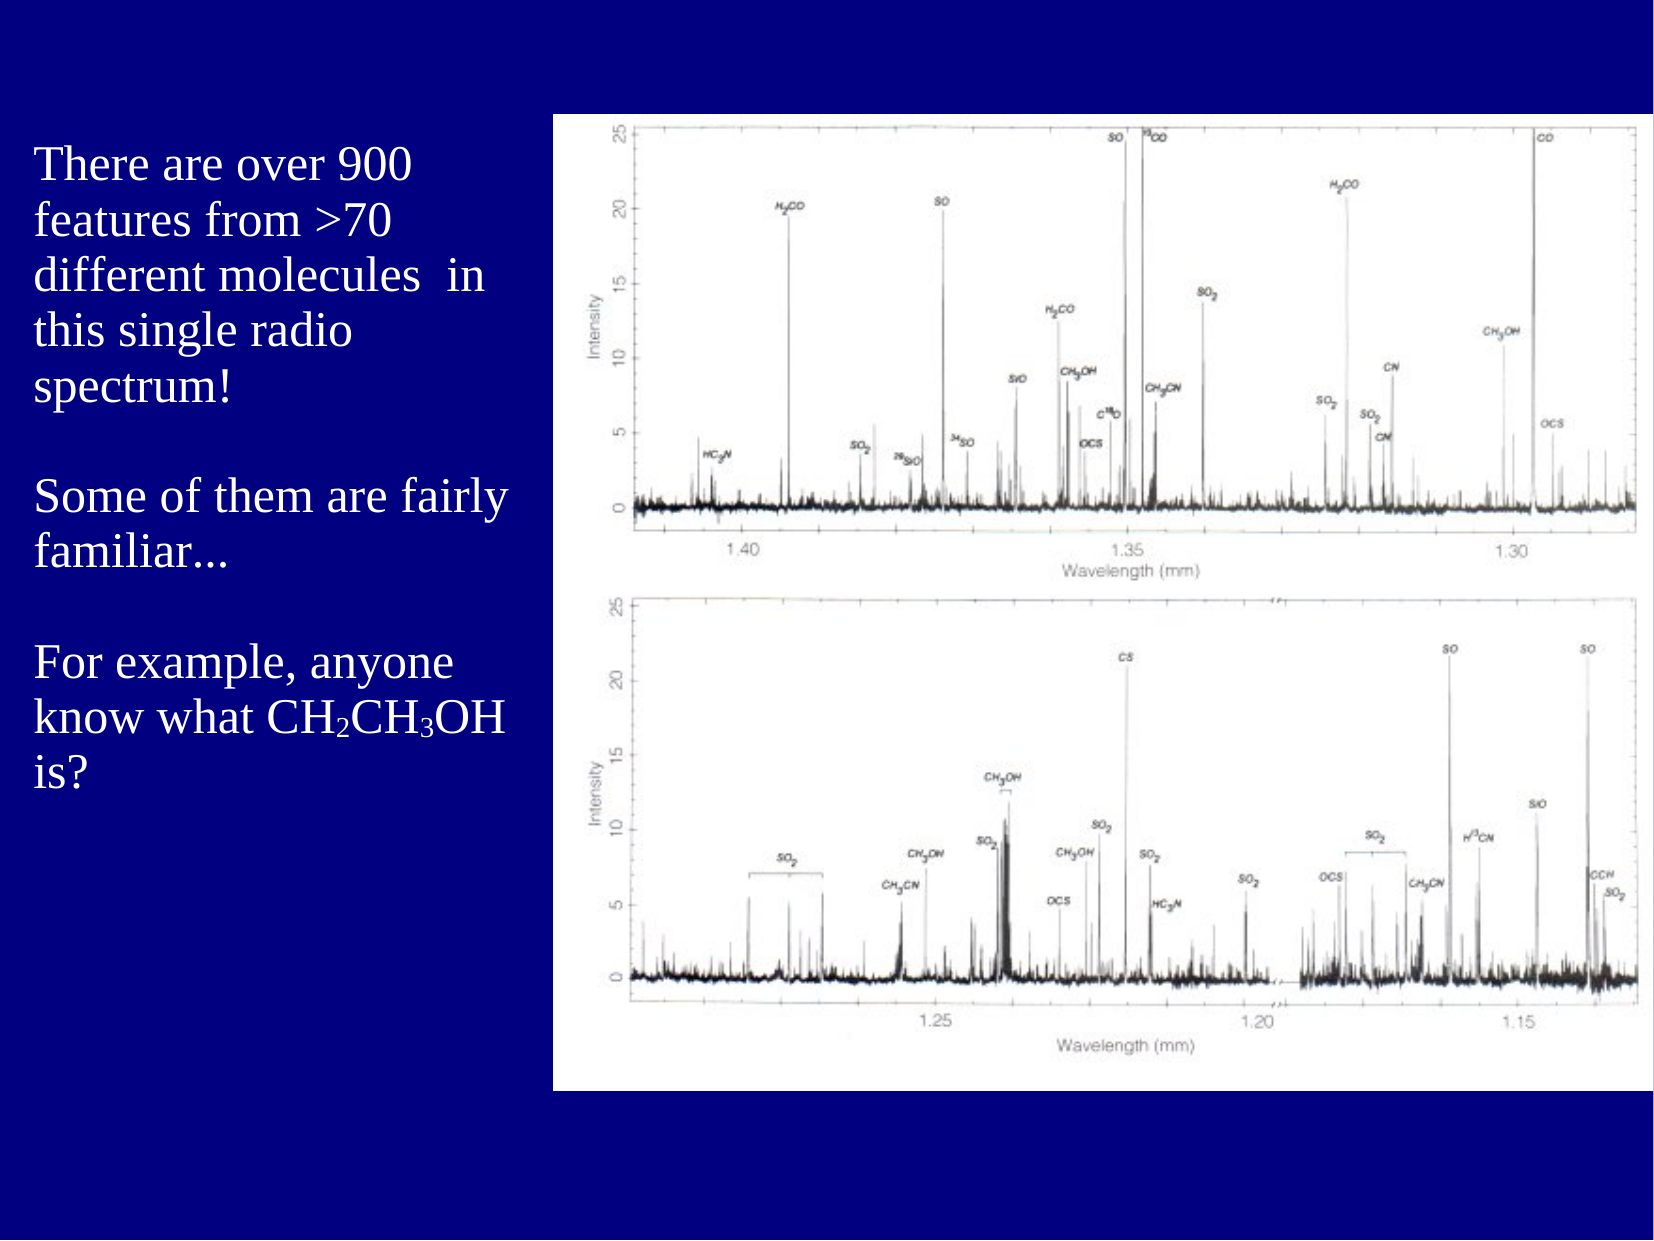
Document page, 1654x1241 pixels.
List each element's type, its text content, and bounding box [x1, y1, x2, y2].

text_box There are over 900 features from >70 different molecules in this single radio spectrum! Some of them are fairly familiar... For example, anyone know what CH2CH3OH is? [33, 136, 521, 1144]
picture [553, 114, 1654, 1091]
